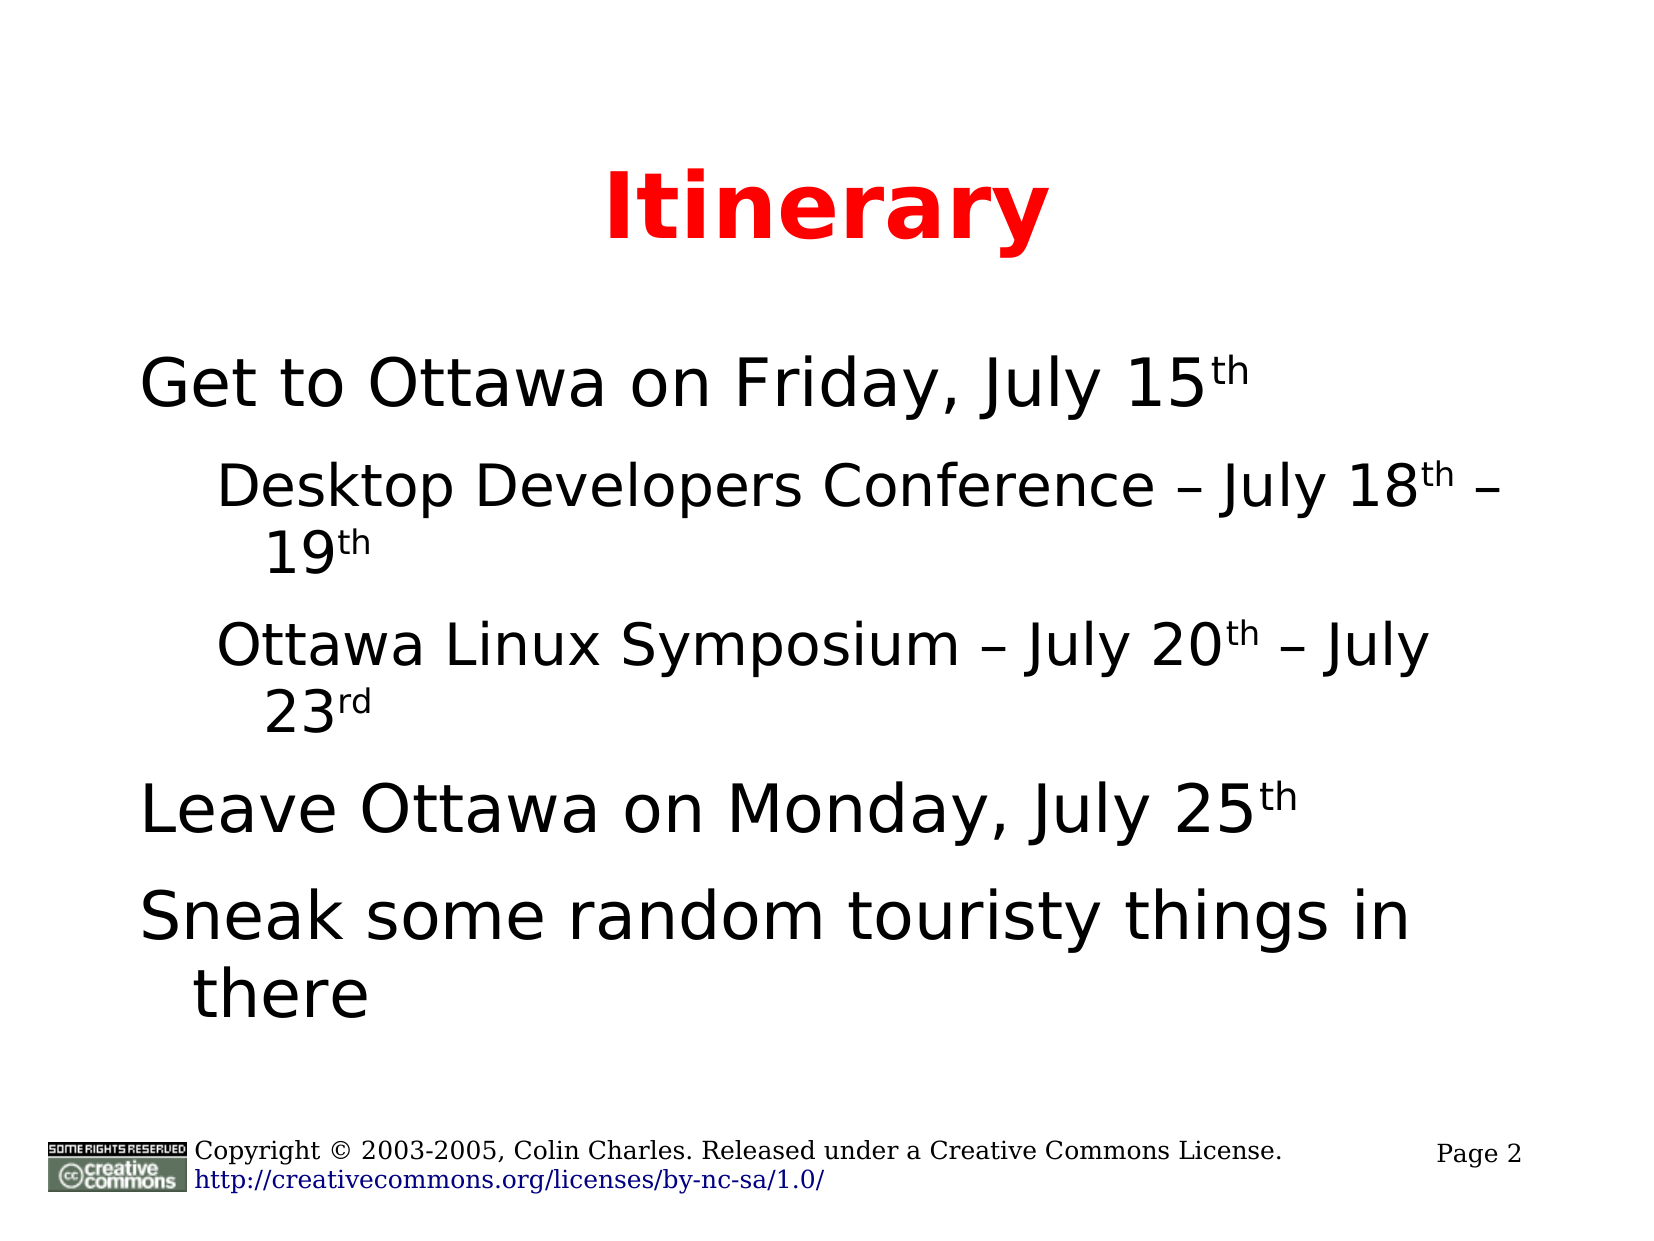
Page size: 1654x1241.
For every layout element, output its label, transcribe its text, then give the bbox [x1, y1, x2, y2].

list Get to Ottawa on Friday, July 15th Desktop Developers Conference – July 18th – 19th Ottawa Linux Symposium – July 20th – July 23rd Leave Ottawa on Monday, July 25th Sneak some random touristy things in there [121, 344, 1534, 1127]
title Itinerary [121, 102, 1534, 311]
picture [48, 1142, 187, 1192]
